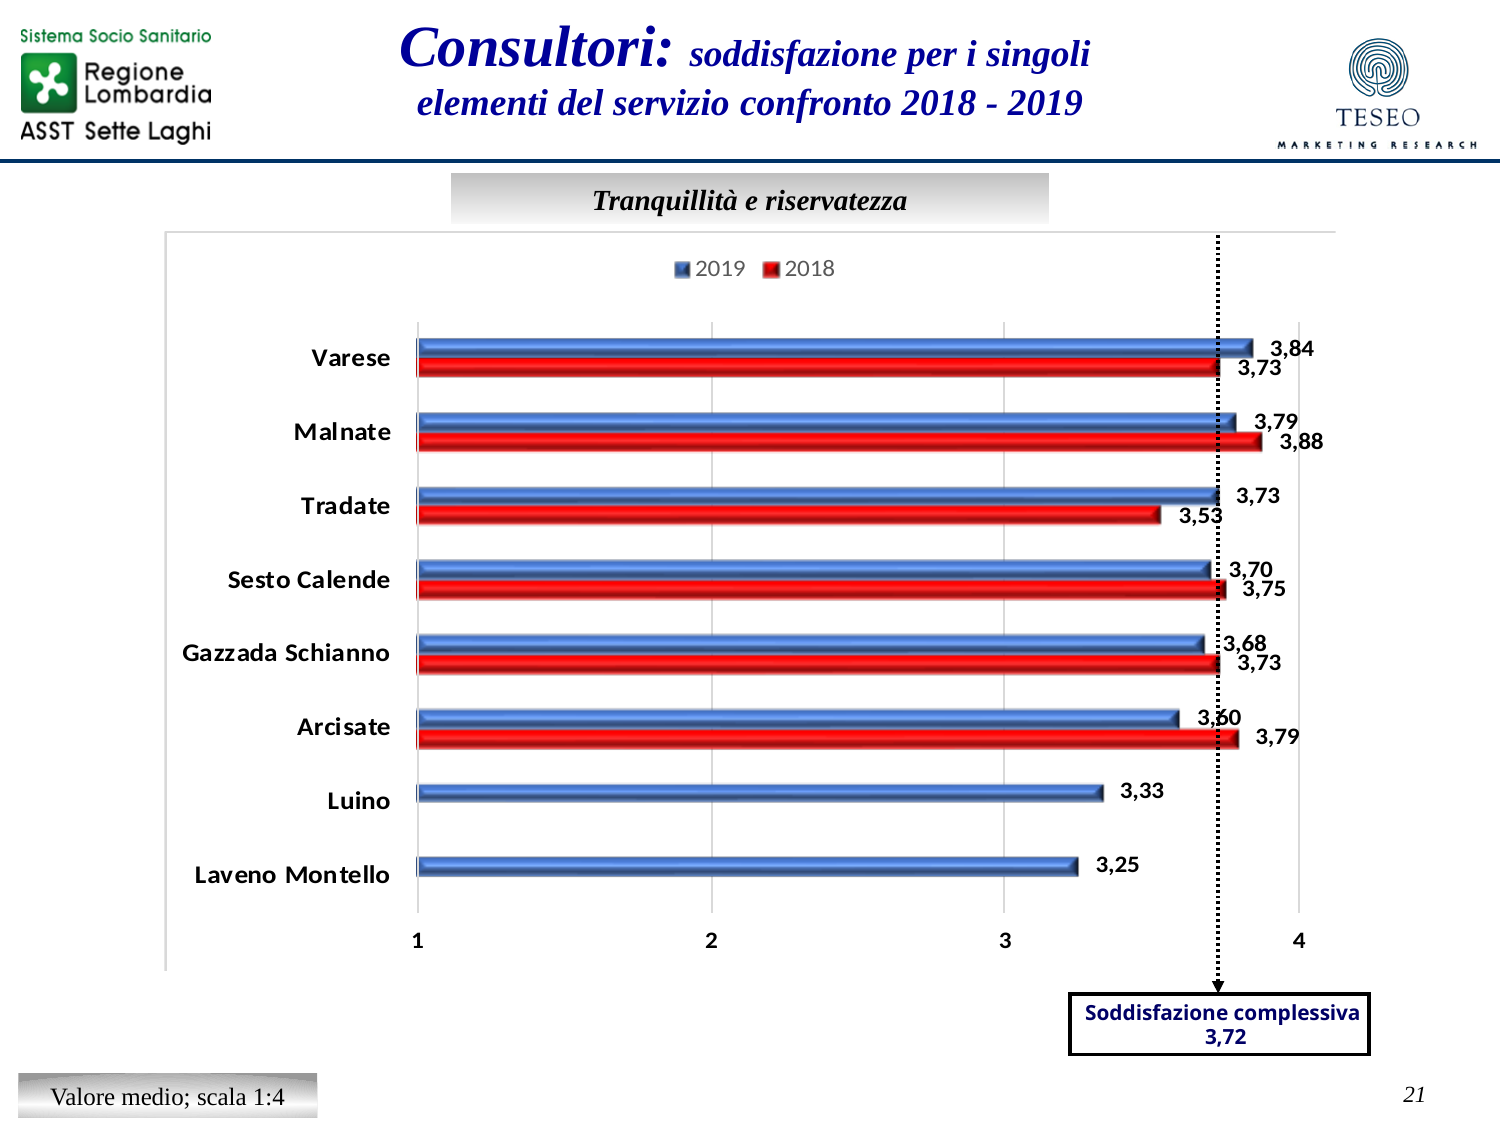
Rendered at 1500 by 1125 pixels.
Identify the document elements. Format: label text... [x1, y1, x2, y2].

picture [1294, 30, 1481, 149]
picture [21, 26, 206, 148]
text_box Consultori: soddisfazione per i singoli elementi del servizio confronto 2018 - 2019 [206, 25, 1294, 151]
picture [164, 231, 1336, 971]
text_box Tranquillità e riservatezza [451, 173, 1049, 224]
text_box Valore medio; scala 1:4 [18, 1073, 318, 1118]
text_box Soddisfazione complessiva 3,72 [1070, 993, 1370, 1055]
